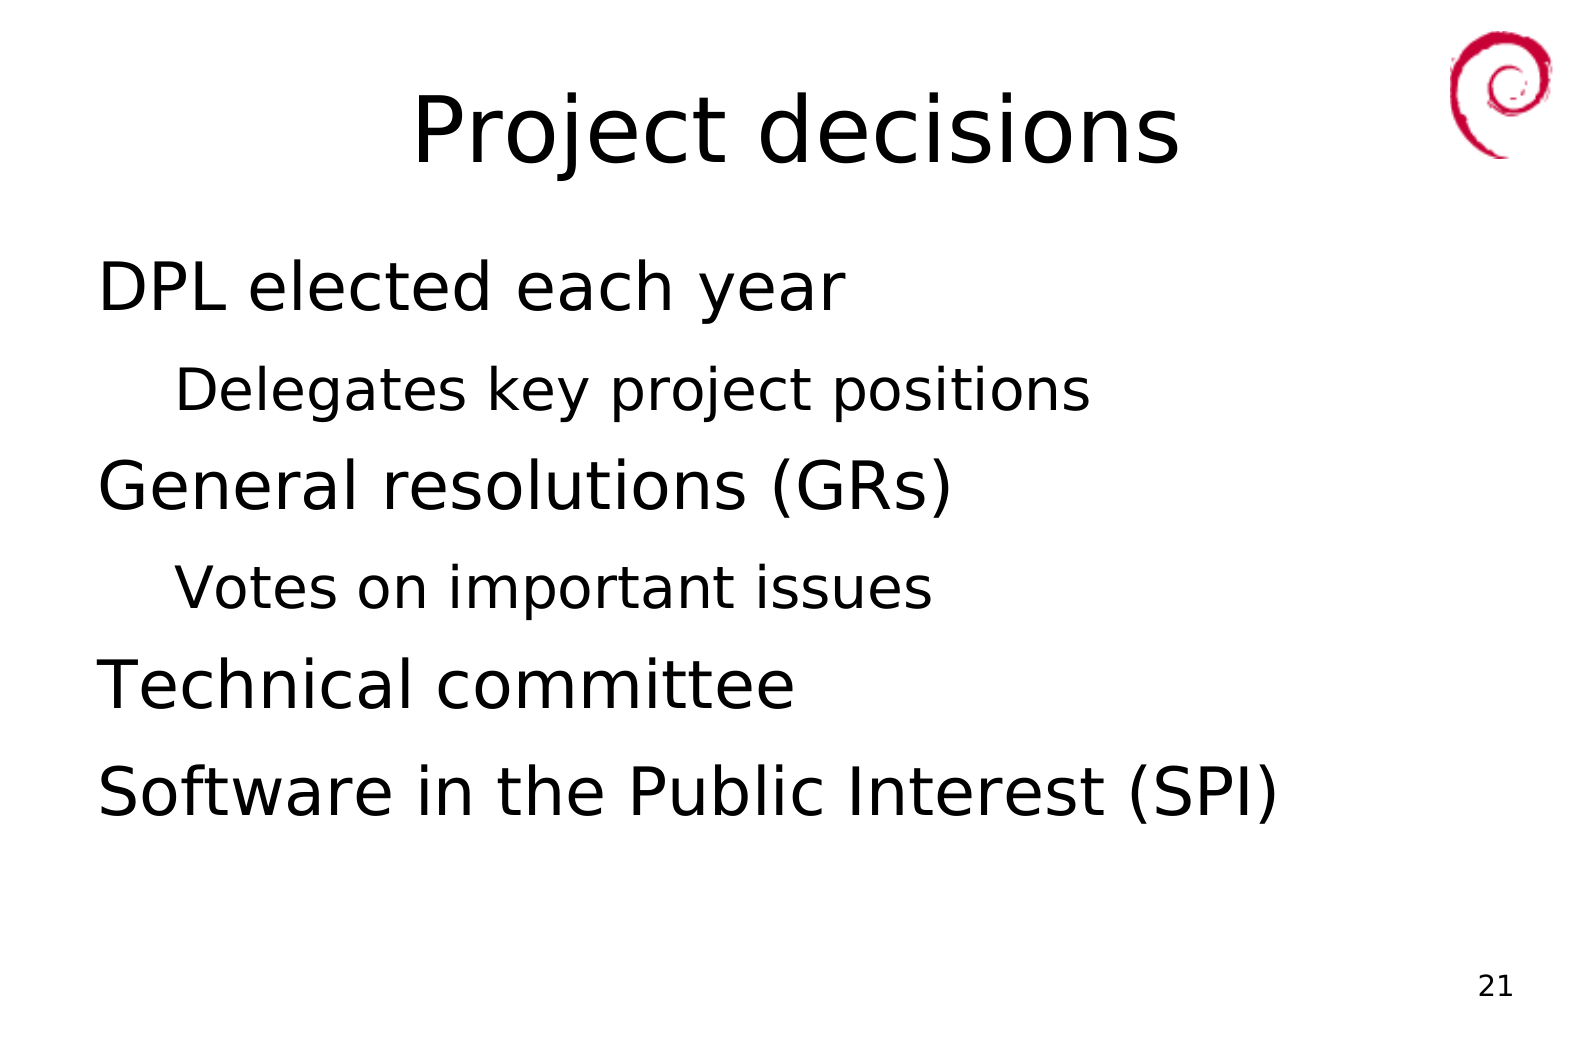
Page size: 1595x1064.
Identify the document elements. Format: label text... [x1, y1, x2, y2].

title Project decisions [79, 42, 1515, 221]
list DPL elected each year Delegates key project positions General resolutions (GRs) Votes on important issues Technical committee Software in the Public Interest (SPI) [79, 248, 1515, 936]
picture [1450, 31, 1555, 159]
